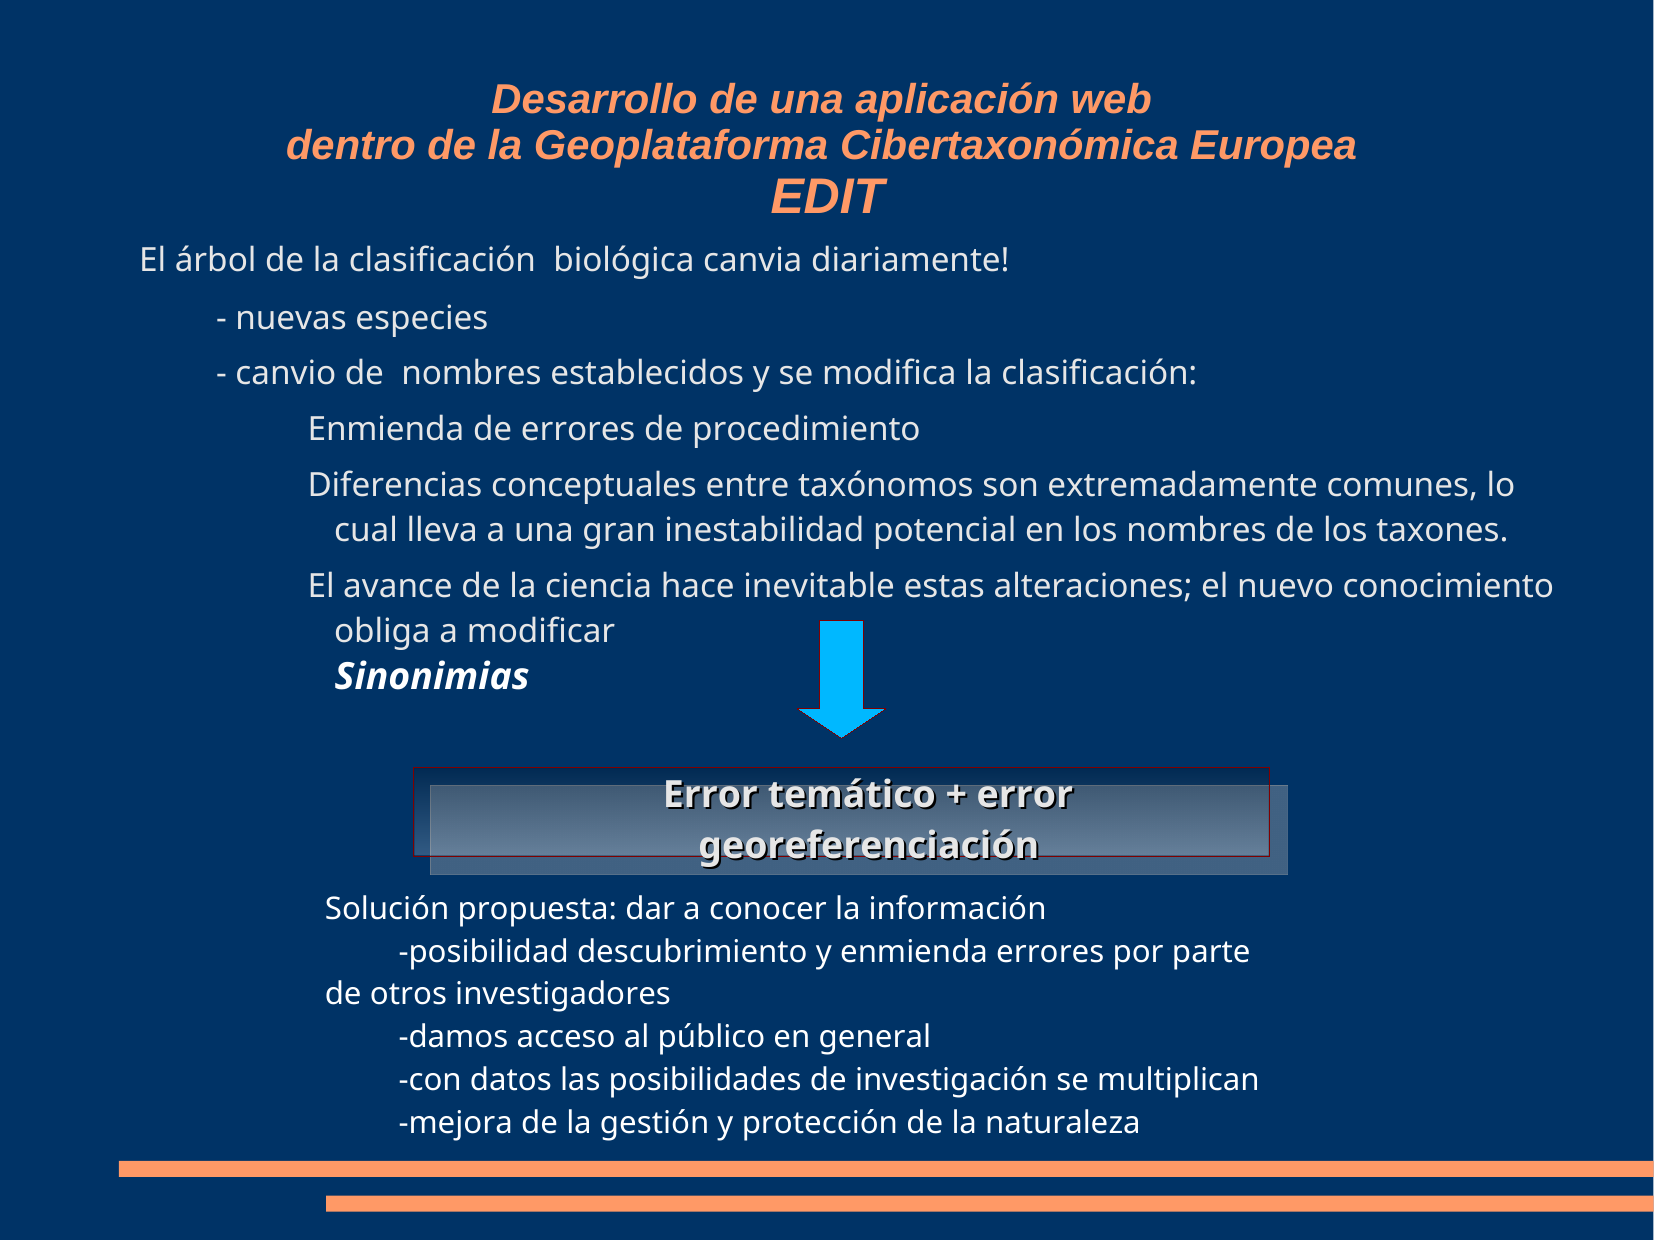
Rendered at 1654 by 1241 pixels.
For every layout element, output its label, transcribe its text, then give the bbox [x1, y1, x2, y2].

text_box Solución propuesta: dar a conocer la información -posibilidad descubrimiento y enmienda errores por parte de otros investigadores -damos acceso al público en general -con datos las posibilidades de investigación se multiplican -mejora de la gestión y protección de la naturaleza [324, 885, 1270, 1122]
list El árbol de la clasificación biológica canvia diariamente! - nuevas especies - canvio de nombres establecidos y se modifica la clasificación: Enmienda de errores de procedimiento Diferencias conceptuales entre taxónomos son extremadamente comunes, lo cual lleva a una gran inestabilidad potencial en los nombres de los taxones. El avance de la ciencia hace inevitable estas alteraciones; el nuevo conocimiento obliga a modificar [121, 236, 1561, 1215]
text_box [797, 620, 886, 739]
title Desarrollo de una aplicación web dentro de la Geoplataforma Cibertaxonómica Europea EDIT [121, 46, 1534, 254]
text_box Sinonimias [324, 649, 650, 697]
text_box Error temático + error georeferenciación [202, 767, 1270, 862]
